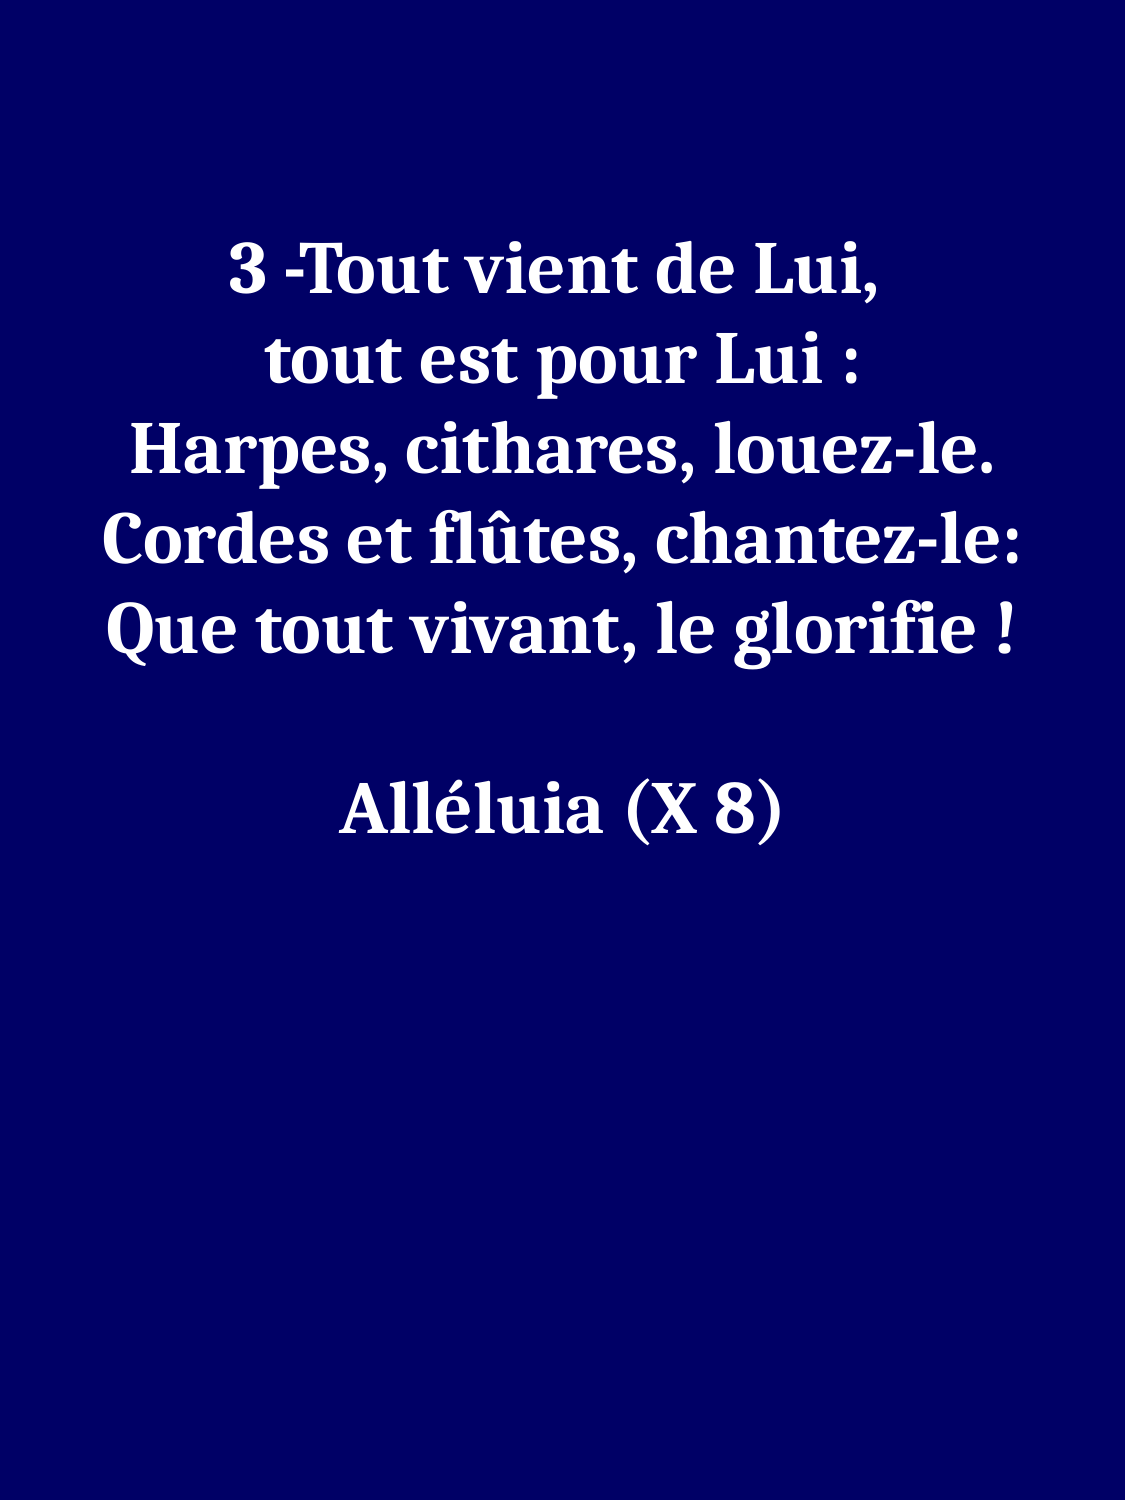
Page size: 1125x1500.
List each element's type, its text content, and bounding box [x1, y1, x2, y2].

text_box 3 -Tout vient de Lui, tout est pour Lui : Harpes, cithares, louez-le. Cordes et flûtes, chantez-le: Que tout vivant, le glorifie ! Alléluia (X 8) [0, 75, 1125, 1199]
